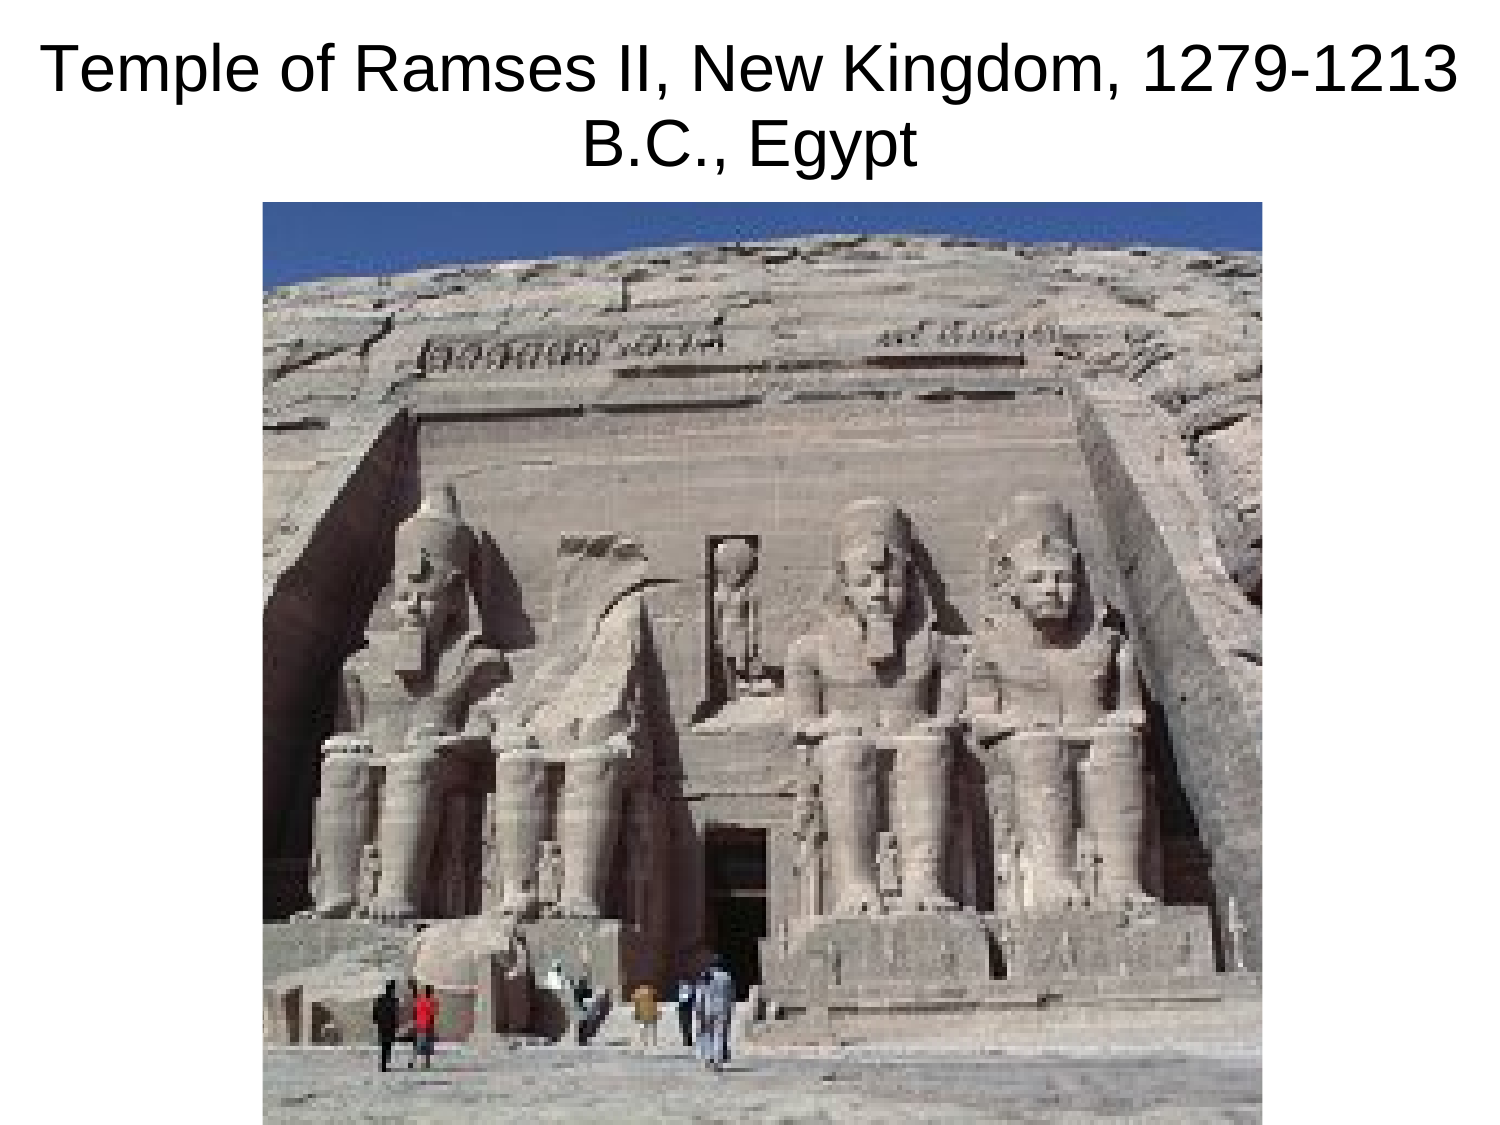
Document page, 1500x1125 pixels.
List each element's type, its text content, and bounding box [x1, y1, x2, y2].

picture [262, 202, 1263, 1125]
title Temple of Ramses II, New Kingdom, 1279-1213 B.C., Egypt [0, 12, 1500, 201]
